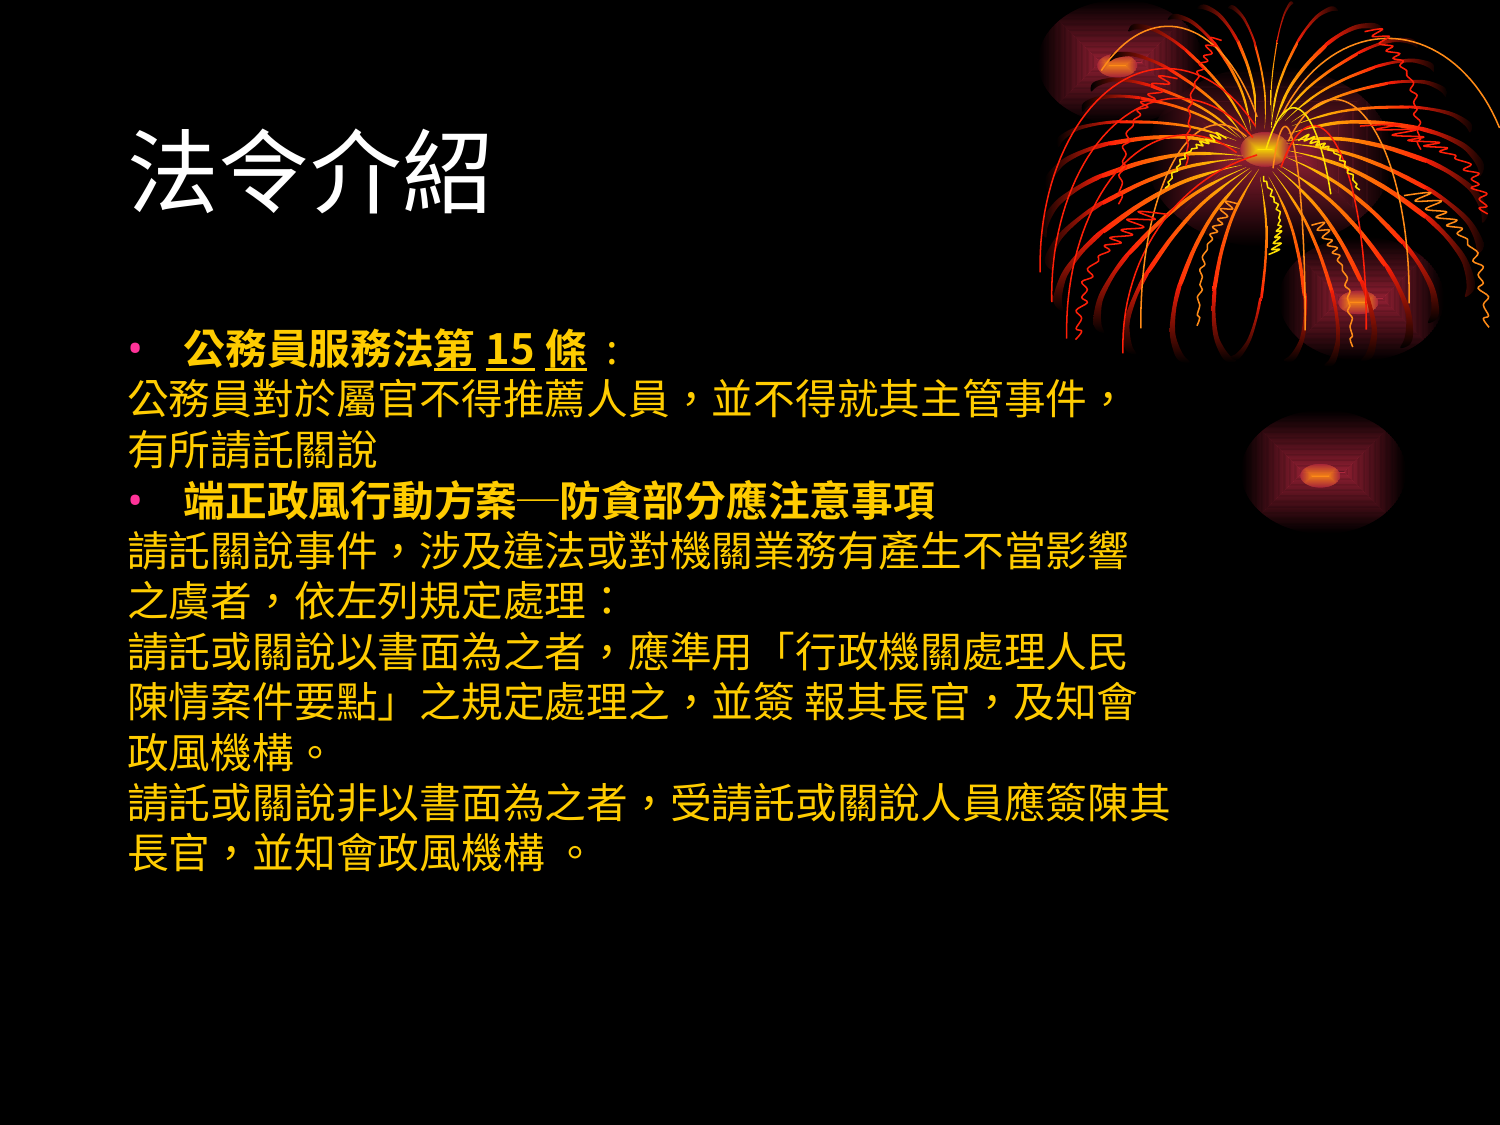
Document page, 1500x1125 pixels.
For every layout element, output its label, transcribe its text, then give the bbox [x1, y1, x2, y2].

title 法令介紹 [112, 49, 1388, 290]
list 公務員服務法第15條 : 公務員對於屬官不得推薦人員，並不得就其主管事件， 有所請託關說 端正政風行動方案─防貪部分應注意事項 請託關說事件，涉及違法或對機關業務有產生不當影響 之虞者，依左列規定處理： 請託或關說以書面為之者，應準用「行政機關處理人民 陳情案件要點」之規定處理之，並簽 報其長官，及知會 政風機構。 請託或關說非以書面為之者，受請託或關說人員應簽陳其 長官，並知會政風機構 。 [112, 324, 1388, 1000]
